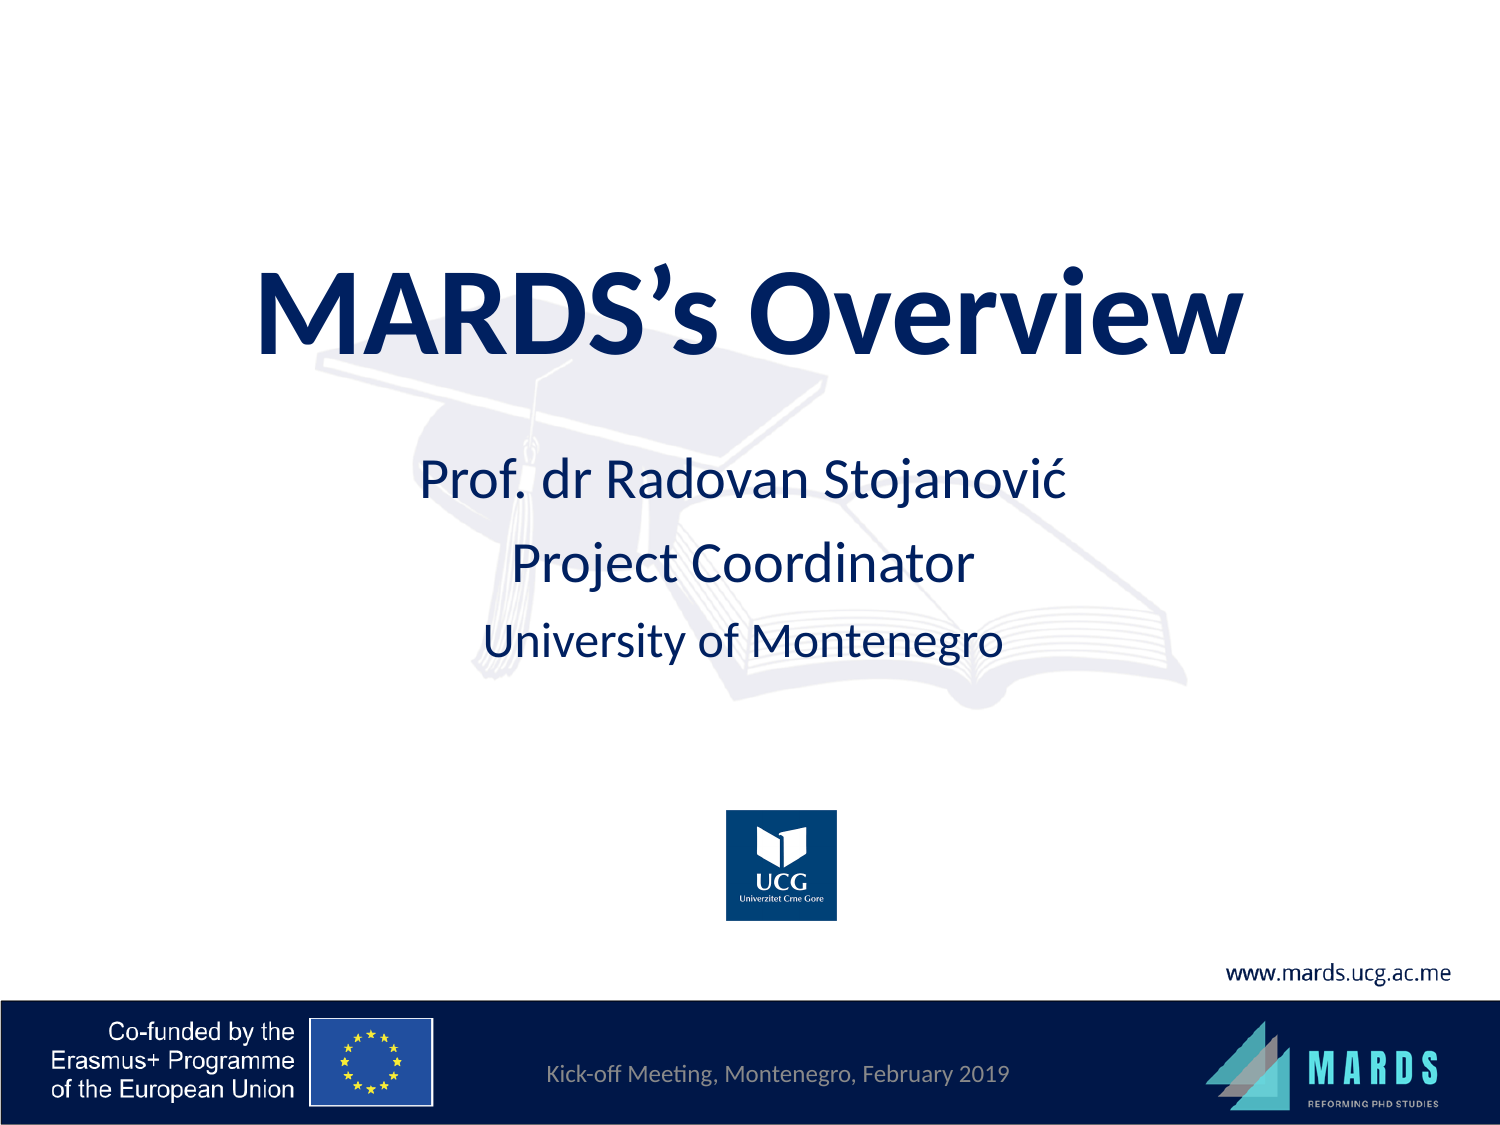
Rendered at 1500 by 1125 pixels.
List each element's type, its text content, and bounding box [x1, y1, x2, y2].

title MARDS’s Overview [112, 184, 1388, 426]
picture [726, 810, 837, 921]
subtitle Prof. dr Radovan Stojanović Project Coordinator University of Montenegro [218, 432, 1269, 721]
text_box Kick-off Meeting, Montenegro, February 2019 [512, 1042, 1046, 1103]
